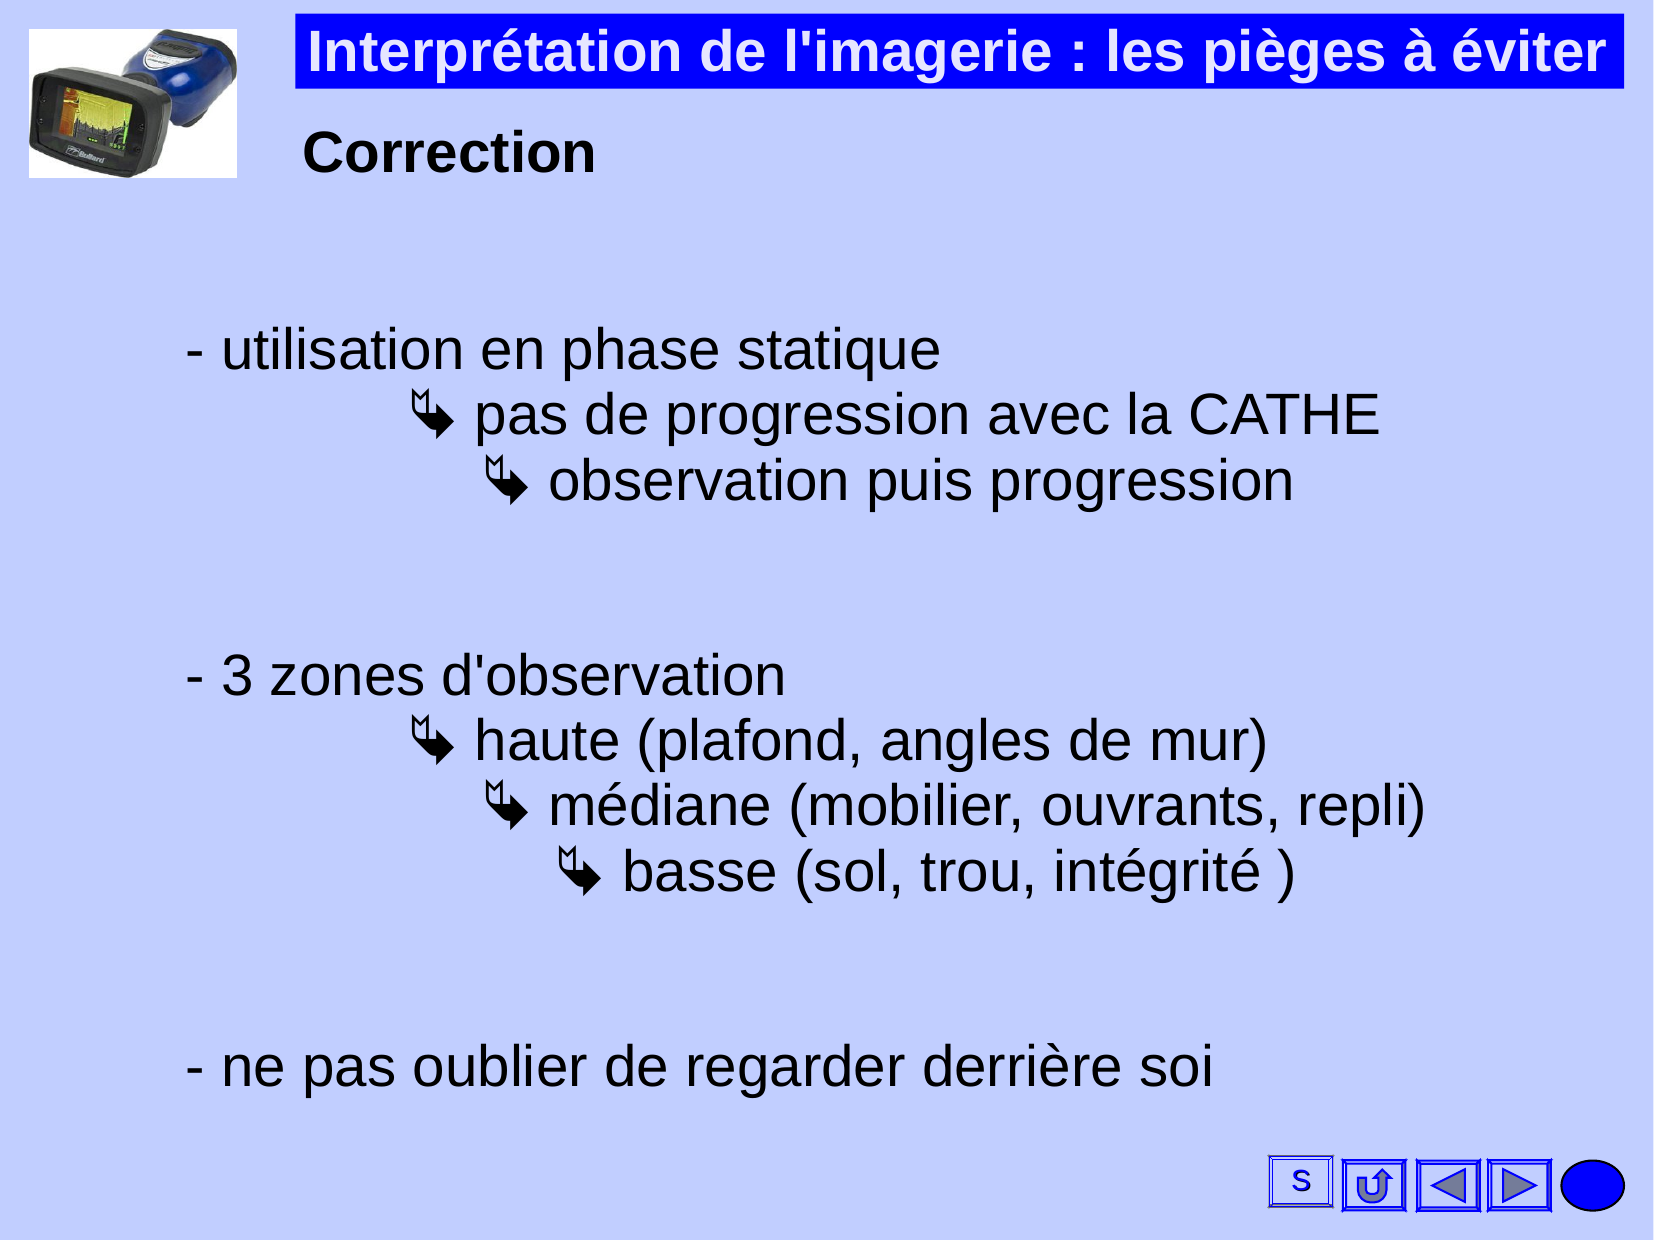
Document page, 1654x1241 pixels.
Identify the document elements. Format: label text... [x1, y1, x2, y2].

picture [29, 29, 237, 178]
text_box [1561, 1160, 1625, 1211]
text_box Correction [287, 112, 613, 193]
text_box - utilisation en phase statique  pas de progression avec la CATHE  observation puis progression - 3 zones d'observation  haute (plafond, angles de mur)  médiane (mobilier, ouvrants, repli)  basse (sol, trou, intégrité ) - ne pas oublier de regarder derrière soi [170, 309, 1500, 1102]
text_box Interprétation de l'imagerie : les pièges à éviter [295, 13, 1625, 89]
